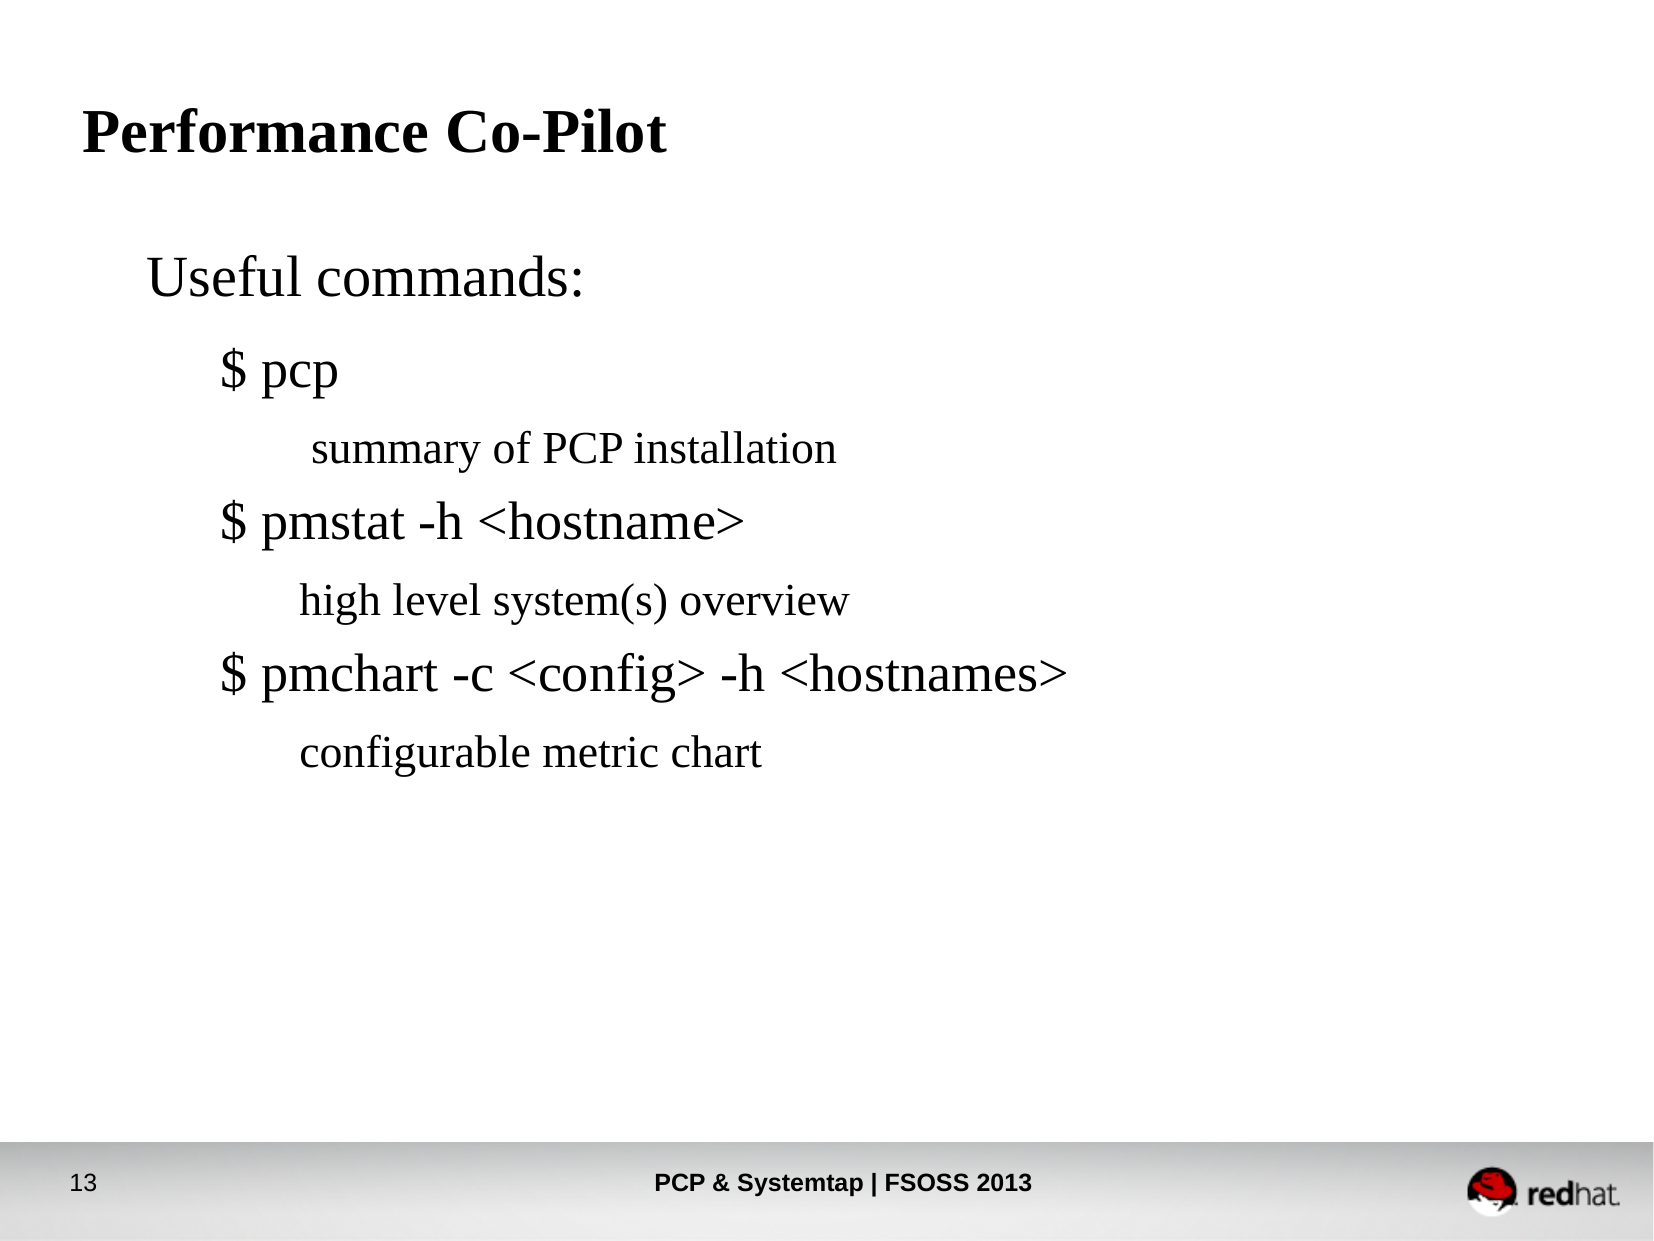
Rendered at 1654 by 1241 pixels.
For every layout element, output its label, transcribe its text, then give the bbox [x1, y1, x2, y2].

picture [0, 1142, 1654, 1241]
list Useful commands: $ pcp summary of PCP installation $ pmstat -h <hostname> high level system(s) overview $ pmchart -c <config> -h <hostnames> configurable metric chart [86, 244, 1576, 1039]
title Performance Co-Pilot [82, 37, 1571, 226]
